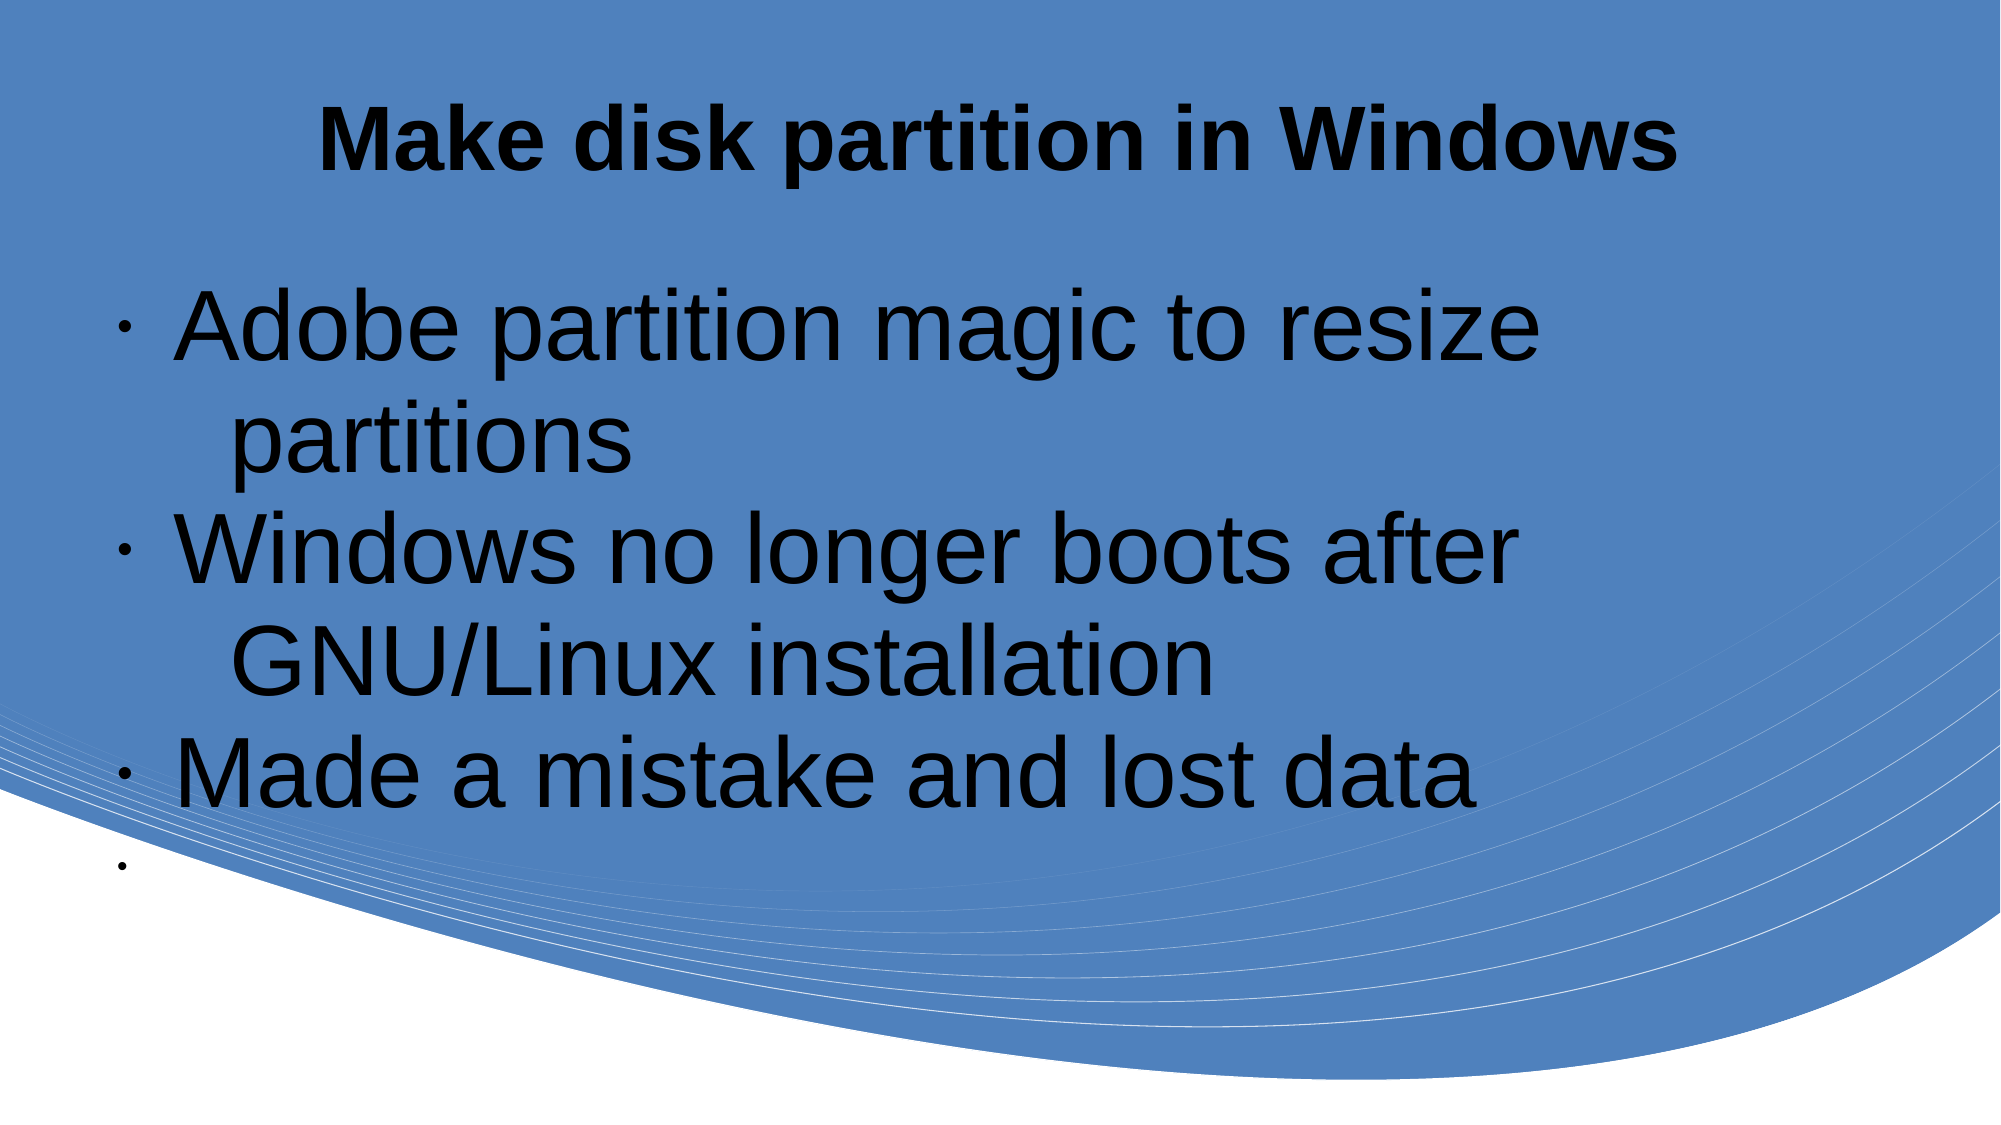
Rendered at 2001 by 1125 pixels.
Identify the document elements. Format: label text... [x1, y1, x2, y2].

list Adobe partition magic to resize partitions Windows no longer boots after GNU/Linux installation Made a mistake and lost data [99, 262, 1900, 1005]
title Make disk partition in Windows [99, 45, 1900, 233]
